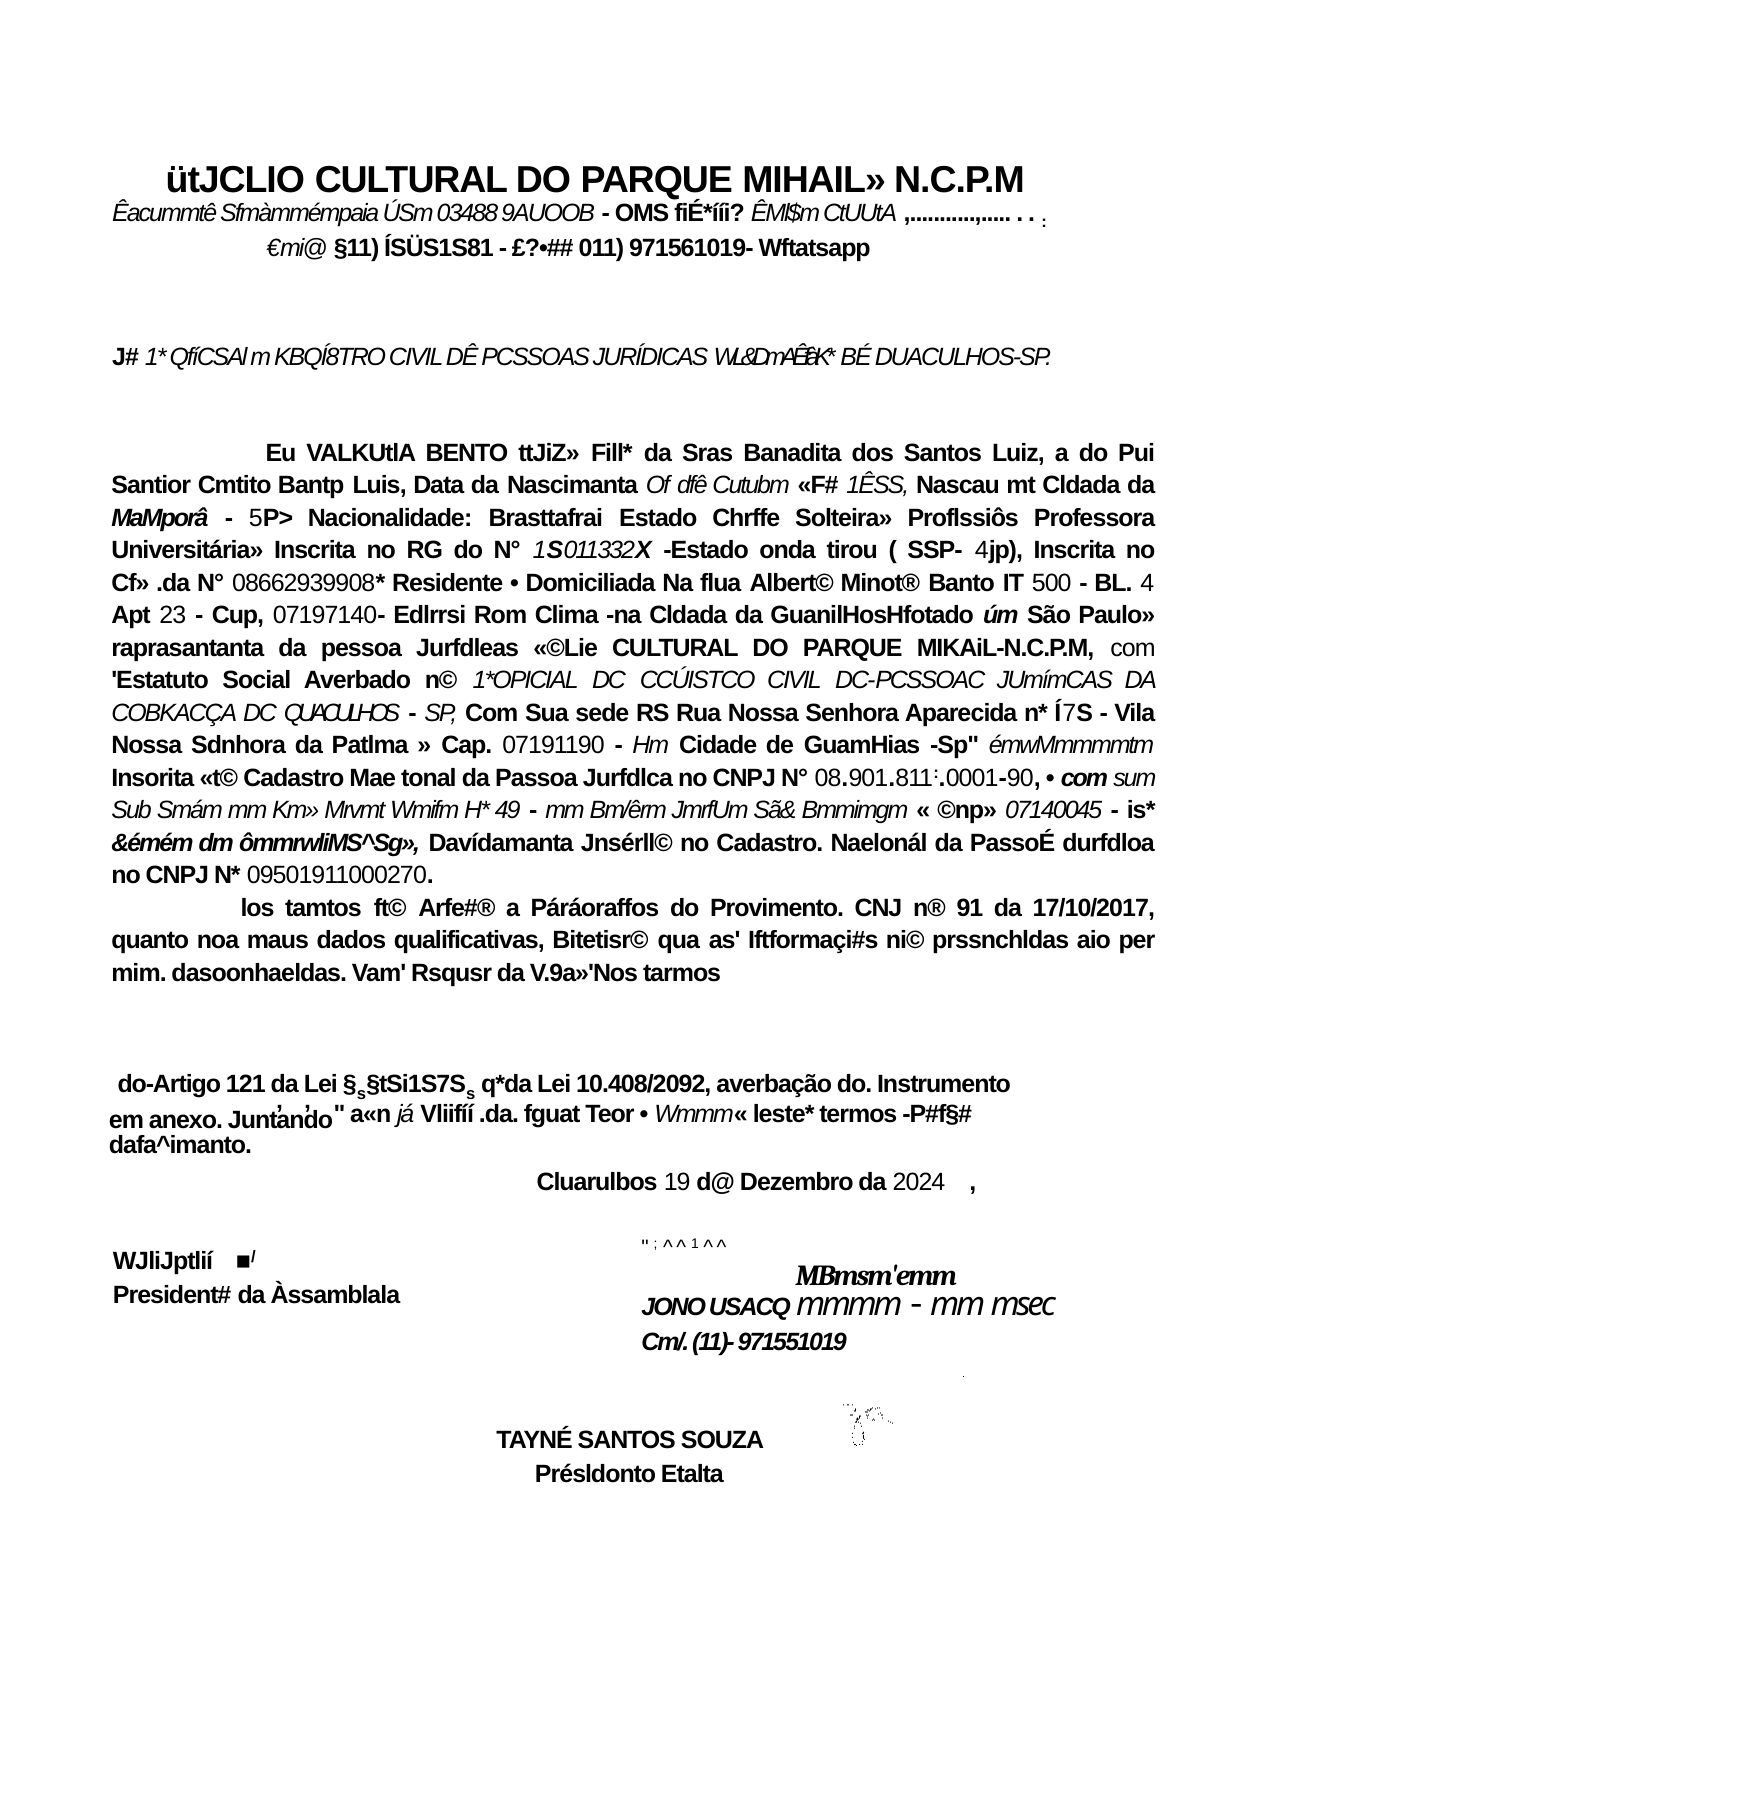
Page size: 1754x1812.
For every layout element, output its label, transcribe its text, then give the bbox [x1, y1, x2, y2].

text_box WJliJptlií ■/ President# da Àssamblala [113, 1241, 448, 1326]
text_box do-Artigo 121 da Lei §s§tSi1S7Ss q*da Lei 10.408/2092, averbação do. Instrumento [118, 1068, 1144, 1095]
text_box dafa^imanto. [109, 1129, 278, 1170]
text_box ’ ’ " a«n já Vliifíí .da. fguat Teor • Wmmm« leste* termos -P#f§# [276, 1097, 1144, 1130]
text_box Eu VALKUtlA BENTO ttJiZ» Fill* da Sras Banadita dos Santos Luiz, a do Pui Santior Cmtito Bantp Luis, Data da Nascimanta Of dfê Cutubm «F# 1ÊSS, Nascau mt Cldada da MaMporâ - 5P> Nacionalidade: Brasttafrai Estado Chrffe Solteira» Proflssiôs Professora Universitária» Inscrita no RG do N° 1S011332X -Estado onda tirou ( SSP- 4jp), Inscrita no Cf» .da N° 08662939908* Residente • Domiciliada Na flua Albert© Minot® Banto IT 500 - BL. 4 Apt 23 - Cup, 07197140- Edlrrsi Rom Clima -na Cldada da GuanilHosHfotado úm São Paulo» raprasantanta da pessoa Jurfdleas «©Lie CULTURAL DO PARQUE MIKAiL-N.C.P.M, com 'Estatuto Social Averbado n© 1*OPICIAL DC CCÚISTCO CIVIL DC-PCSSOAC JUmímCAS DA COBKACÇA DC QUACULHOS - SP, Com Sua sede RS Rua Nossa Senhora Aparecida n* Í7S - Vila Nossa Sdnhora da Patlma » Cap. 07191190 - Hm Cidade de GuamHias -Sp" émwMmmmmtm Insorita «t© Cadastro Mae tonal da Passoa Jurfdlca no CNPJ N° 08.901.811:.0001-90, • com sum Sub Smám mm Km» Mrvmt Wmifm H* 49 - mm Bm/êrm JmrfUm Sã& Bmmimgm « ©np» 07140045 - is* &émém dm ômmrwliMS^Sg», Davídamanta Jnsérll© no Cadastro. Naelonál da PassoÉ durfdloa no CNPJ N* 09501911000270. los tamtos ft© Arfe#® a Páráoraffos do Provimento. CNJ n® 91 da 17/10/2017, quanto noa maus dados qualificativas, Bitetisr© qua as' Iftformaçi#s ni© prssnchldas aio per mim. dasoonhaeldas. Vam' Rsqusr da V.9a»'Nos tarmos [111, 434, 1154, 1065]
text_box Cluarulbos 19 d@ Dezembro da 2024 , [407, 1166, 976, 1188]
text_box em anexo. Juntando [109, 1104, 395, 1124]
text_box " ; ^ ^ 1 ^ ^ MBmsm'emm JONO usacq mmmm - mm msec Cm/. (11)- 971551019 [642, 1234, 1139, 1357]
text_box ütJCLIO CULTURAL DO PARQUE MIHAIL» N.C.P.M Êacummtê Sfmàmmémpaia ÚSm 03488 9AUOOB - OMS fiÉ*ííi? ÊMl$m CtUUtA ,...........,..... . . : €mi@ §11) ÍSÜS1S81 - £?•## 011) 971561019- Wftatsapp [112, 168, 1115, 272]
picture [843, 1376, 964, 1447]
text_box J# 1* QfíCSAl m KBQÍ8TRO CIVIL DÊ PCSSOAS JURÍDICAS WL&DmAÊfàK* BÉ DUACULHOS-SP. [112, 336, 1151, 401]
text_box TAYNÉ SANTOS SOUZA Présldonto Etalta [479, 1421, 780, 1479]
